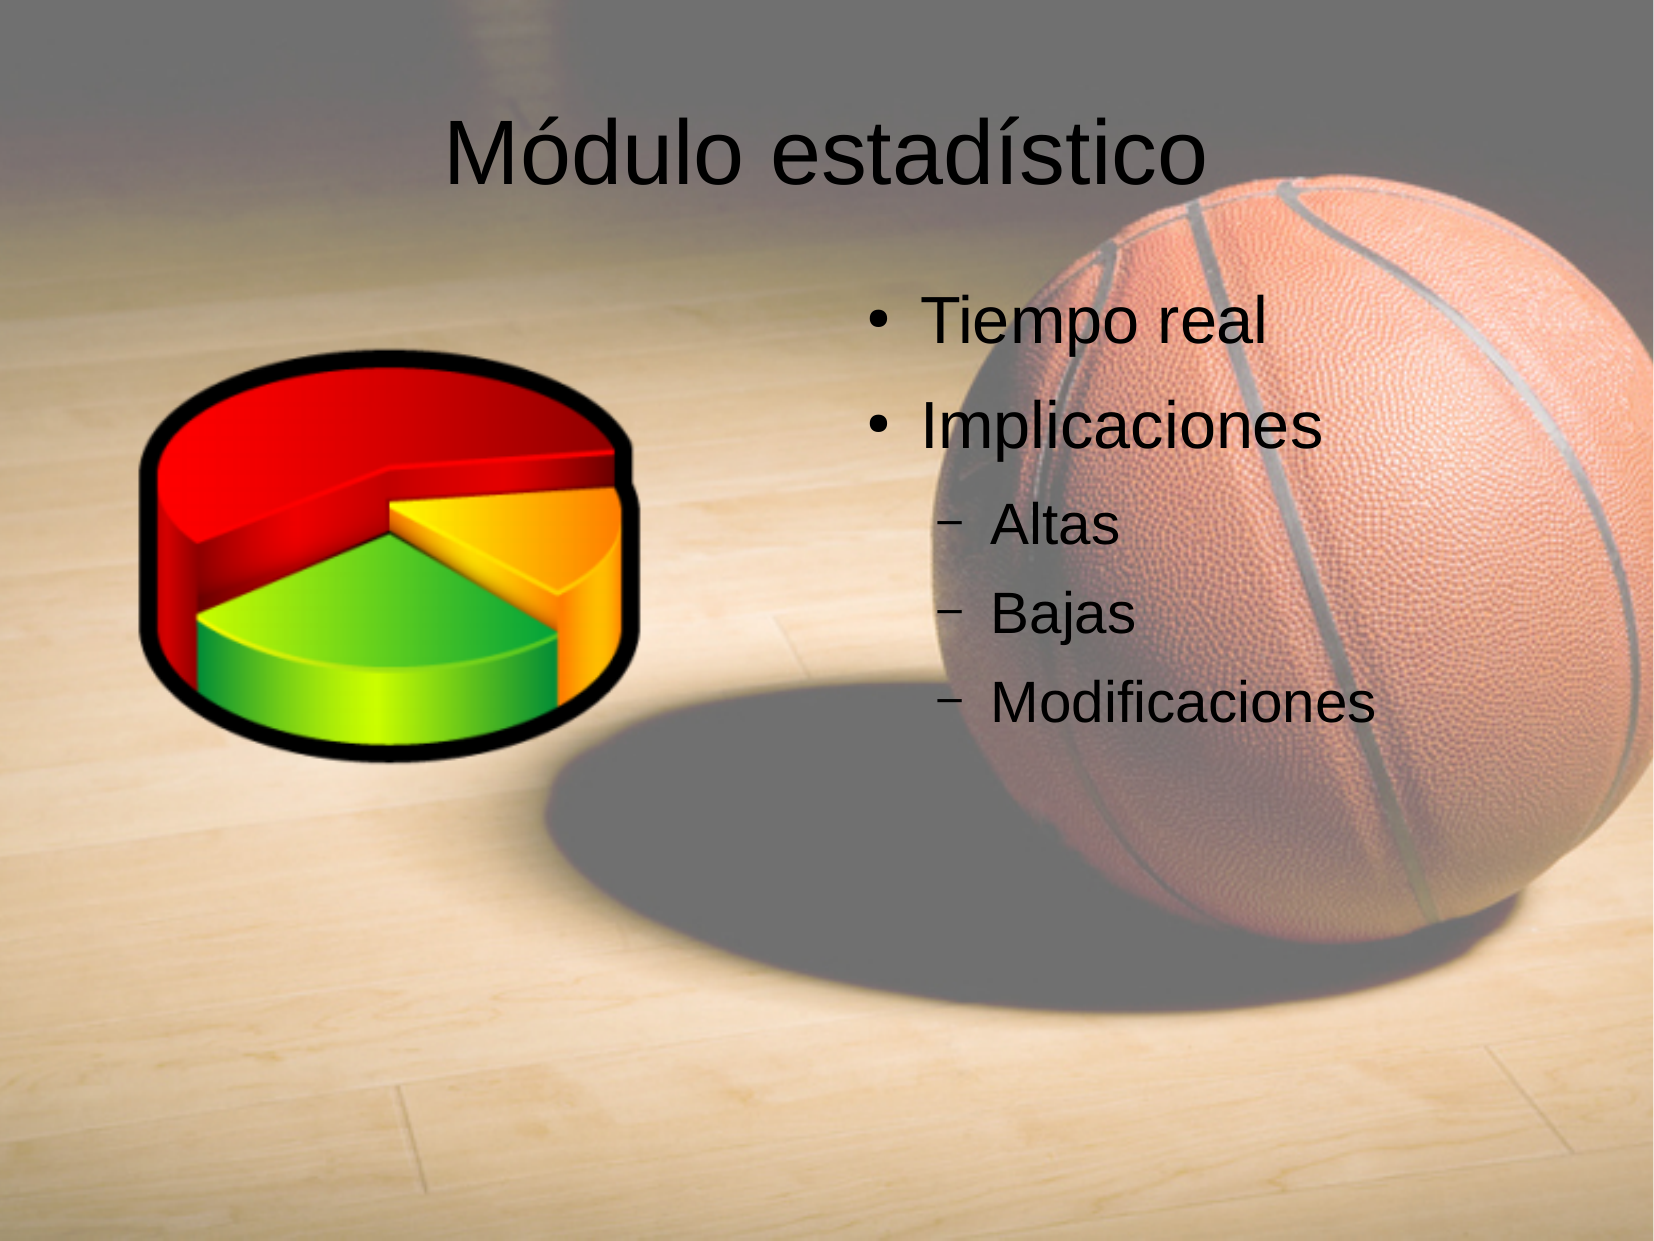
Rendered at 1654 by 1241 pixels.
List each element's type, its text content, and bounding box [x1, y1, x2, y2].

title Módulo estadístico [82, 49, 1571, 257]
picture [0, 0, 1654, 1241]
list Tiempo real Implicaciones Altas Bajas Modificaciones [849, 283, 1560, 1003]
